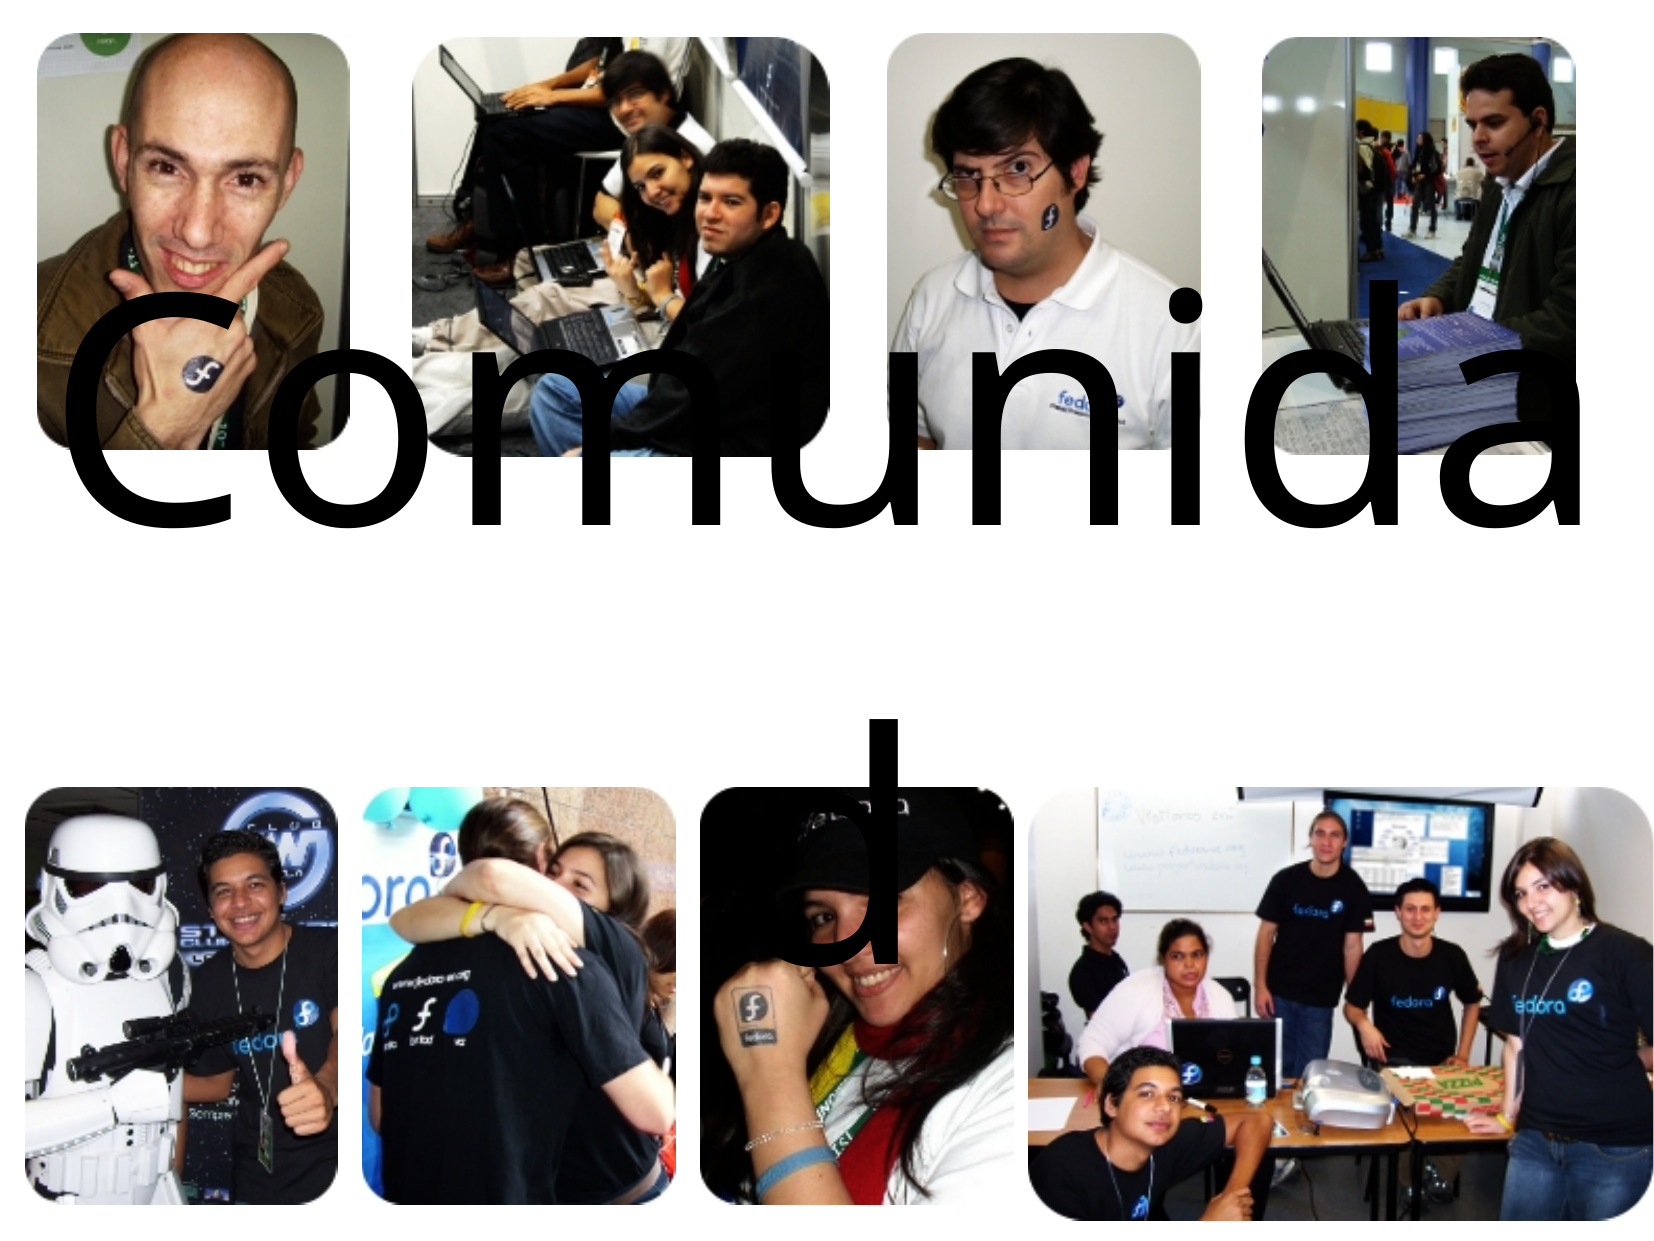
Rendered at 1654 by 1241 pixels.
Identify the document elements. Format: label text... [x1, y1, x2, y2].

picture [700, 801, 1014, 1205]
title Comunidad [0, 439, 1654, 801]
picture [1274, 373, 1370, 439]
picture [774, 812, 870, 944]
picture [297, 373, 350, 439]
picture [25, 801, 338, 1205]
picture [858, 801, 871, 813]
picture [1028, 801, 1654, 1221]
picture [37, 33, 350, 439]
picture [1262, 37, 1576, 439]
picture [362, 801, 676, 1205]
picture [501, 373, 582, 439]
picture [610, 373, 692, 439]
picture [412, 37, 830, 439]
picture [1001, 373, 1090, 439]
picture [887, 33, 1201, 439]
